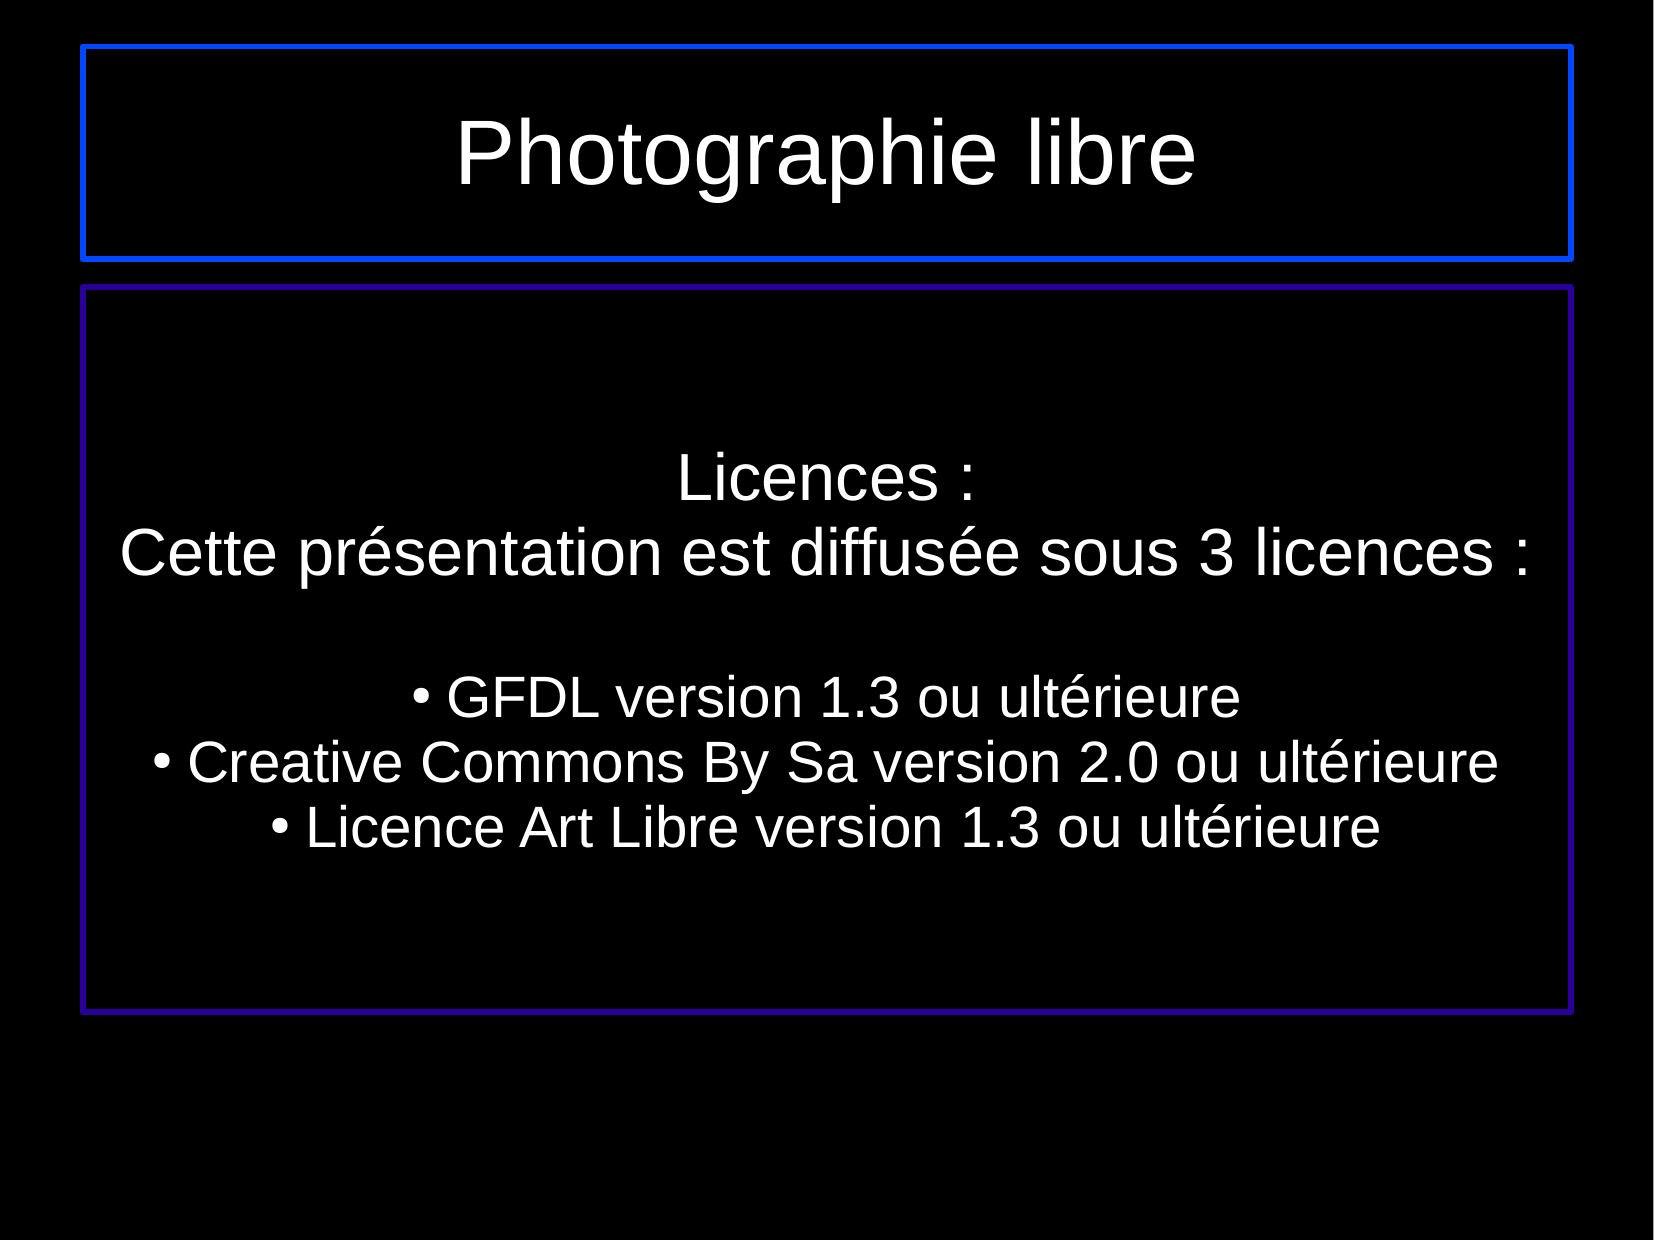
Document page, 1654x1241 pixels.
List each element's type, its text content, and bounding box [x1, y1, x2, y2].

subtitle Licences : Cette présentation est diffusée sous 3 licences : GFDL version 1.3 ou ultérieure Creative Commons By Sa version 2.0 ou ultérieure Licence Art Libre version 1.3 ou ultérieure [82, 287, 1571, 1013]
title Photographie libre [82, 46, 1571, 260]
